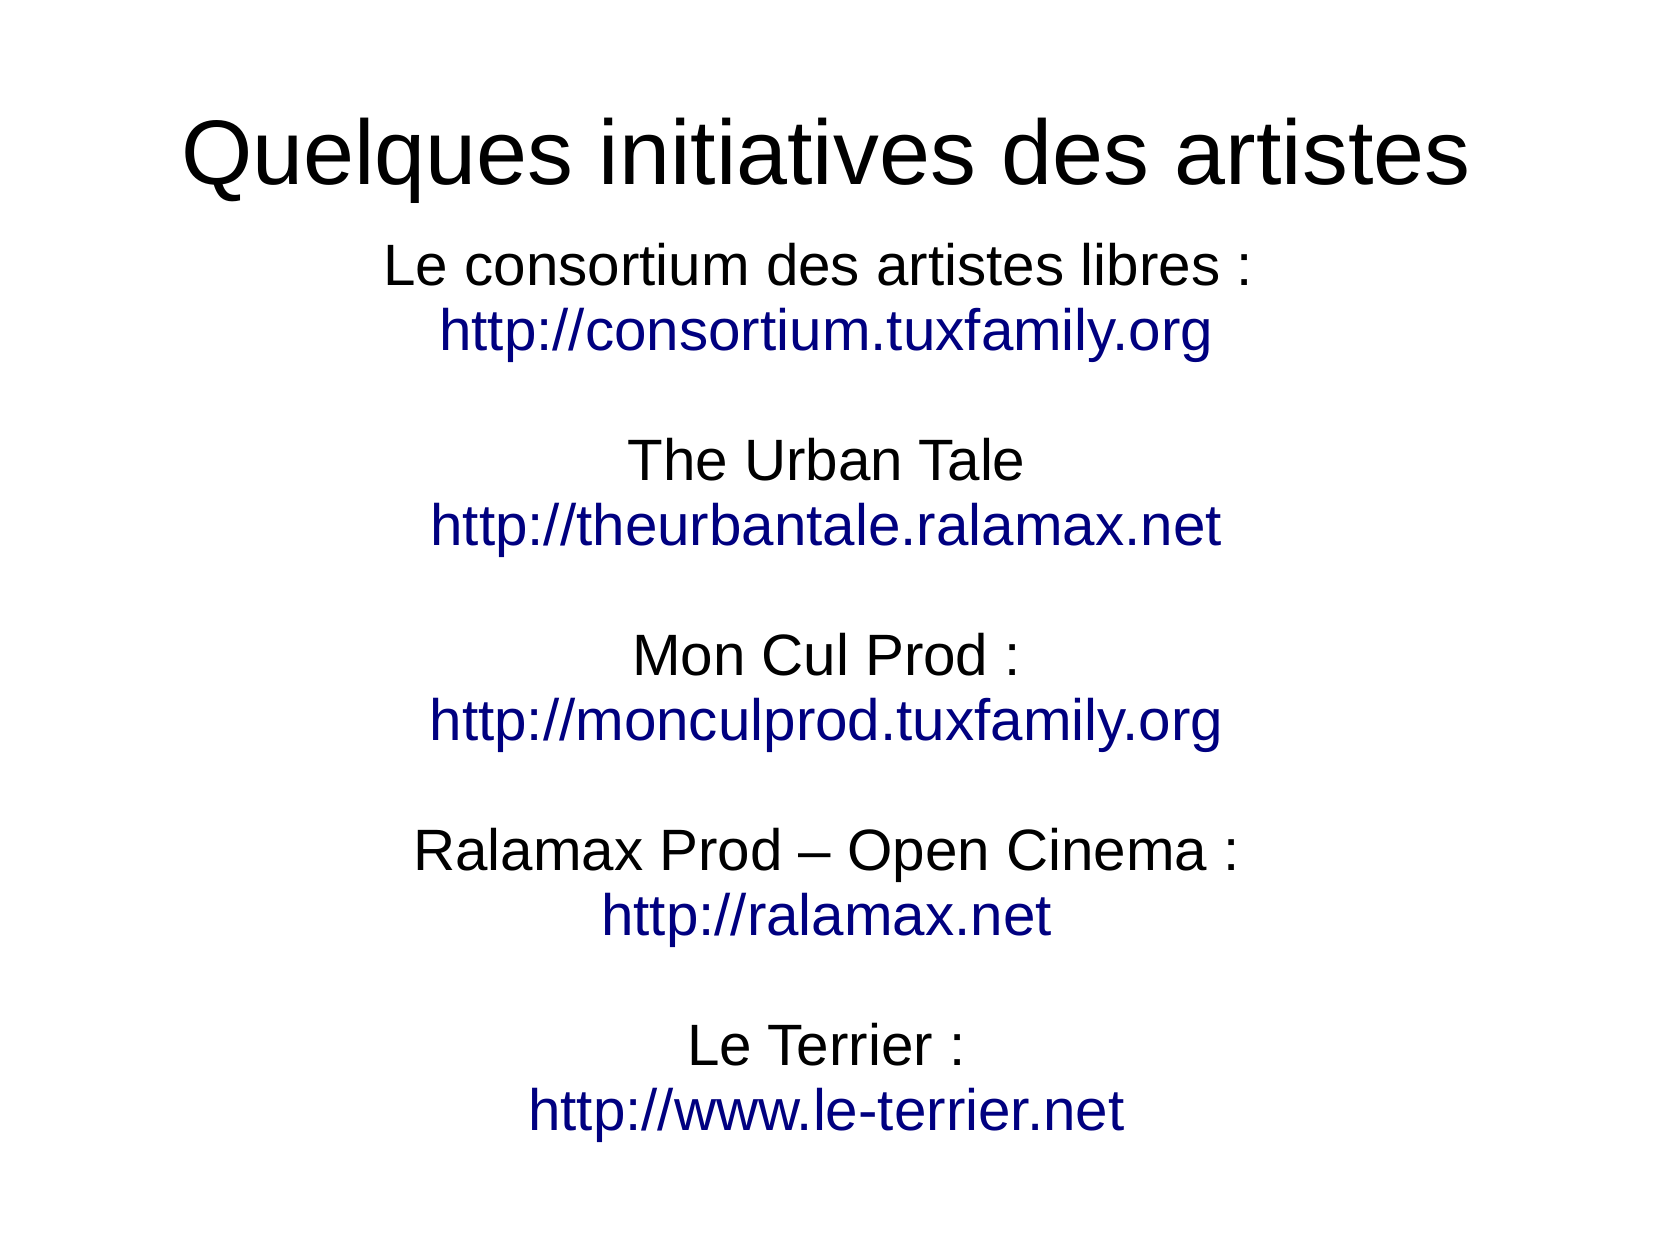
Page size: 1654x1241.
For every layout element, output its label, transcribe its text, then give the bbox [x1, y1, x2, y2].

title Quelques initiatives des artistes [82, 56, 1571, 234]
subtitle Le consortium des artistes libres : http://consortium.tuxfamily.org The Urban Tale http://theurbantale.ralamax.net Mon Cul Prod : http://monculprod.tuxfamily.org Ralamax Prod – Open Cinema : http://ralamax.net Le Terrier : http://www.le-terrier.net [82, 234, 1571, 1142]
